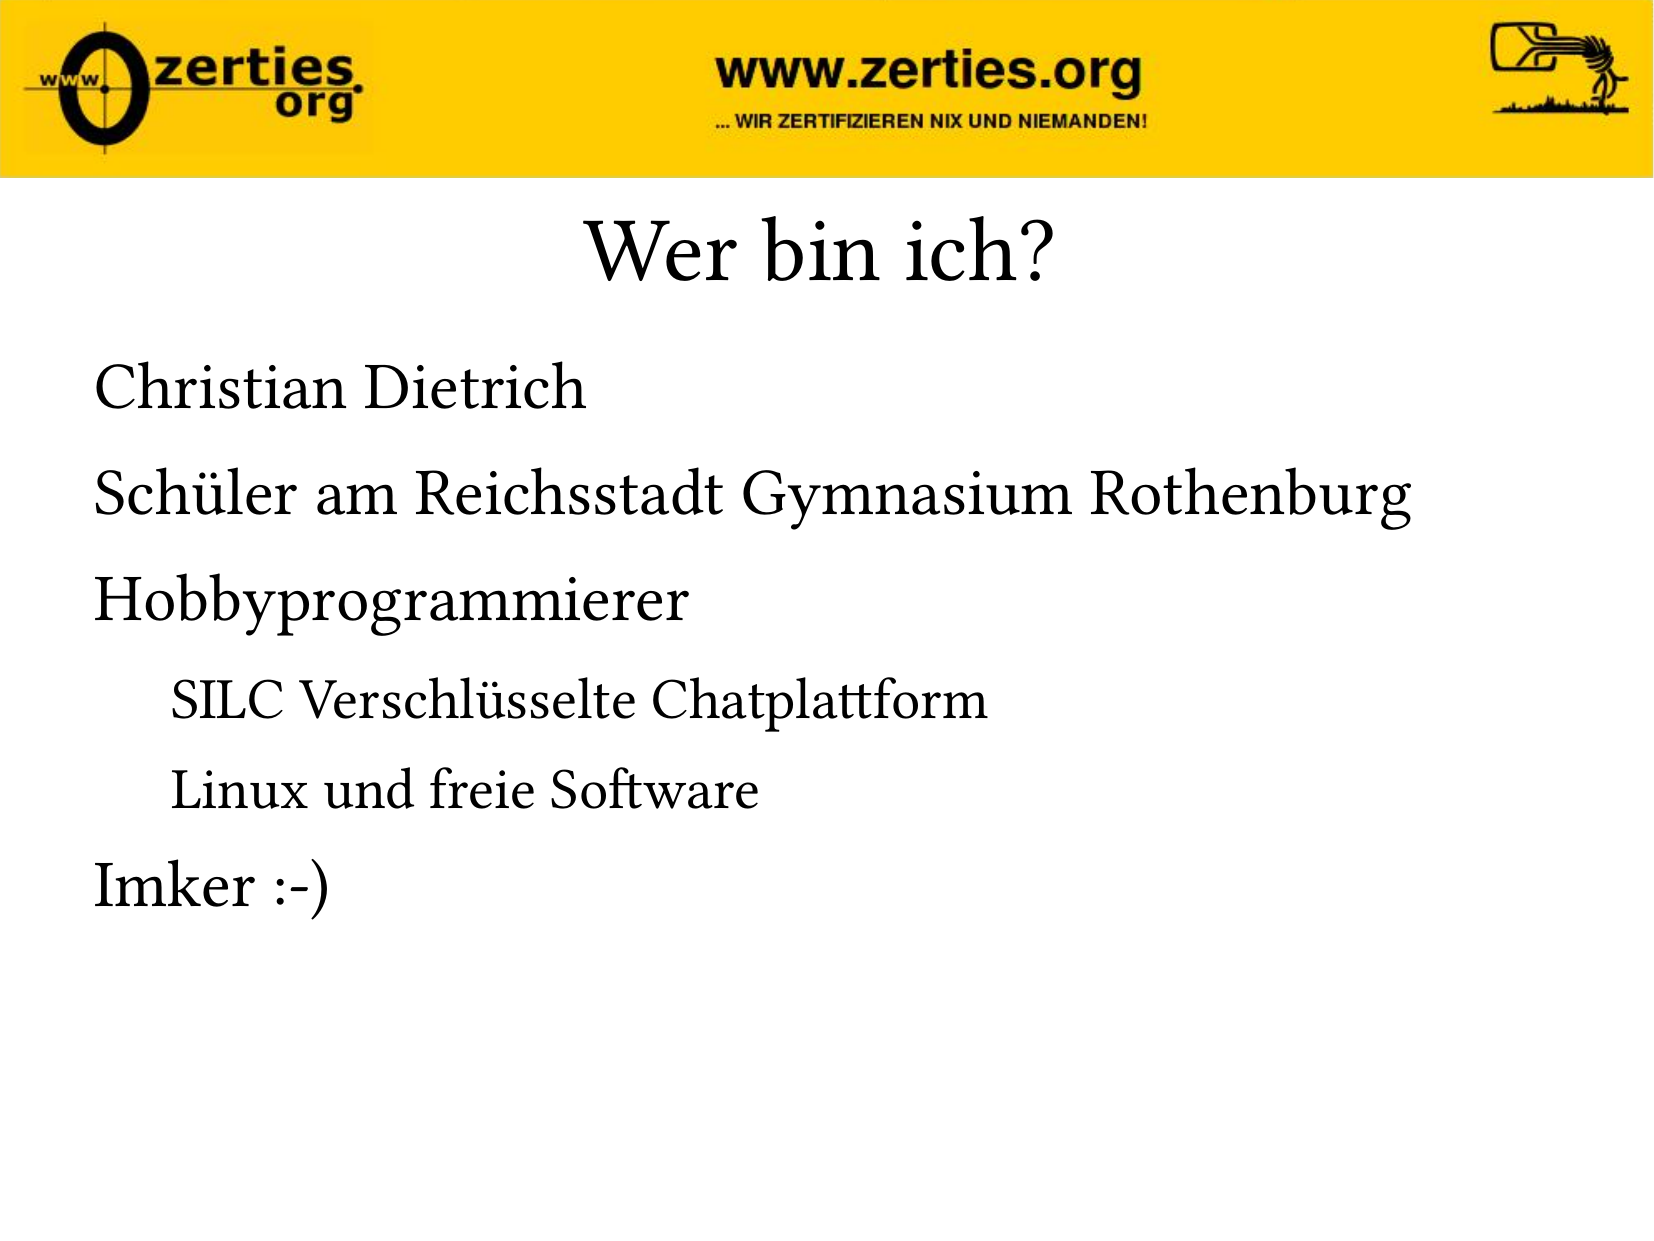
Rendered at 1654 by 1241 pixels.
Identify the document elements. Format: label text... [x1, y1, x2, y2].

list Christian Dietrich Schüler am Reichsstadt Gymnasium Rothenburg Hobbyprogrammierer SILC Verschlüsselte Chatplattform Linux und freie Software Imker :-) [76, 349, 1565, 1123]
picture [0, 0, 1654, 178]
title Wer bin ich? [76, 177, 1565, 326]
